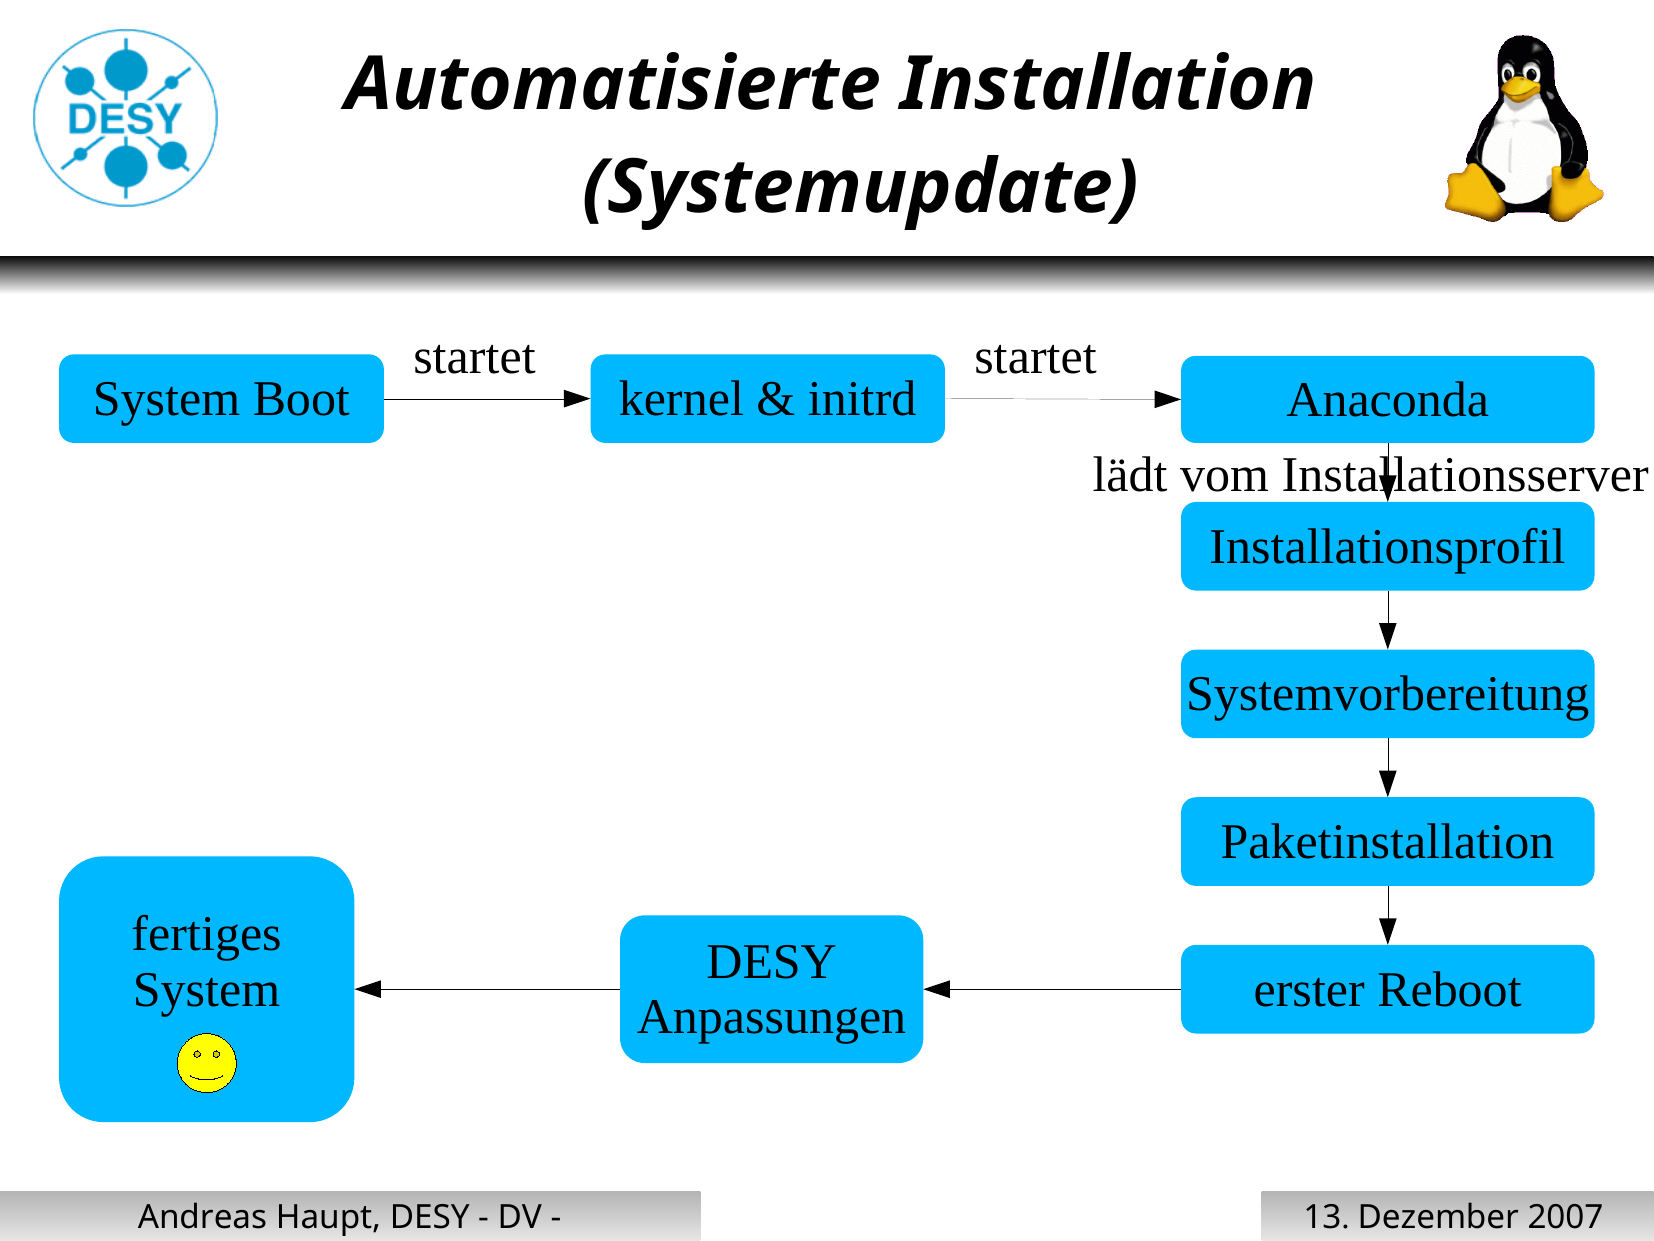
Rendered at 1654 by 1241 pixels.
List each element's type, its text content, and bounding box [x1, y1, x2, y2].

text_box lädt vom Installationsserver [1092, 446, 1654, 502]
text_box System Boot [59, 354, 384, 443]
text_box Systemvorbereitung [1181, 649, 1595, 739]
title Automatisierte Installation (Systemupdate) [250, 12, 1413, 251]
text_box Installationsprofil [1181, 502, 1595, 591]
text_box DESY Anpassungen [620, 915, 924, 1064]
text_box erster Reboot [1181, 944, 1595, 1034]
picture [33, 29, 218, 207]
text_box Paketinstallation [1181, 797, 1595, 886]
text_box startet [413, 328, 562, 384]
text_box [177, 1033, 237, 1093]
text_box fertiges System [59, 856, 355, 1123]
text_box kernel & initrd [590, 354, 945, 443]
picture [1429, 12, 1637, 238]
text_box Anaconda [1181, 355, 1595, 443]
text_box startet [974, 328, 1123, 384]
